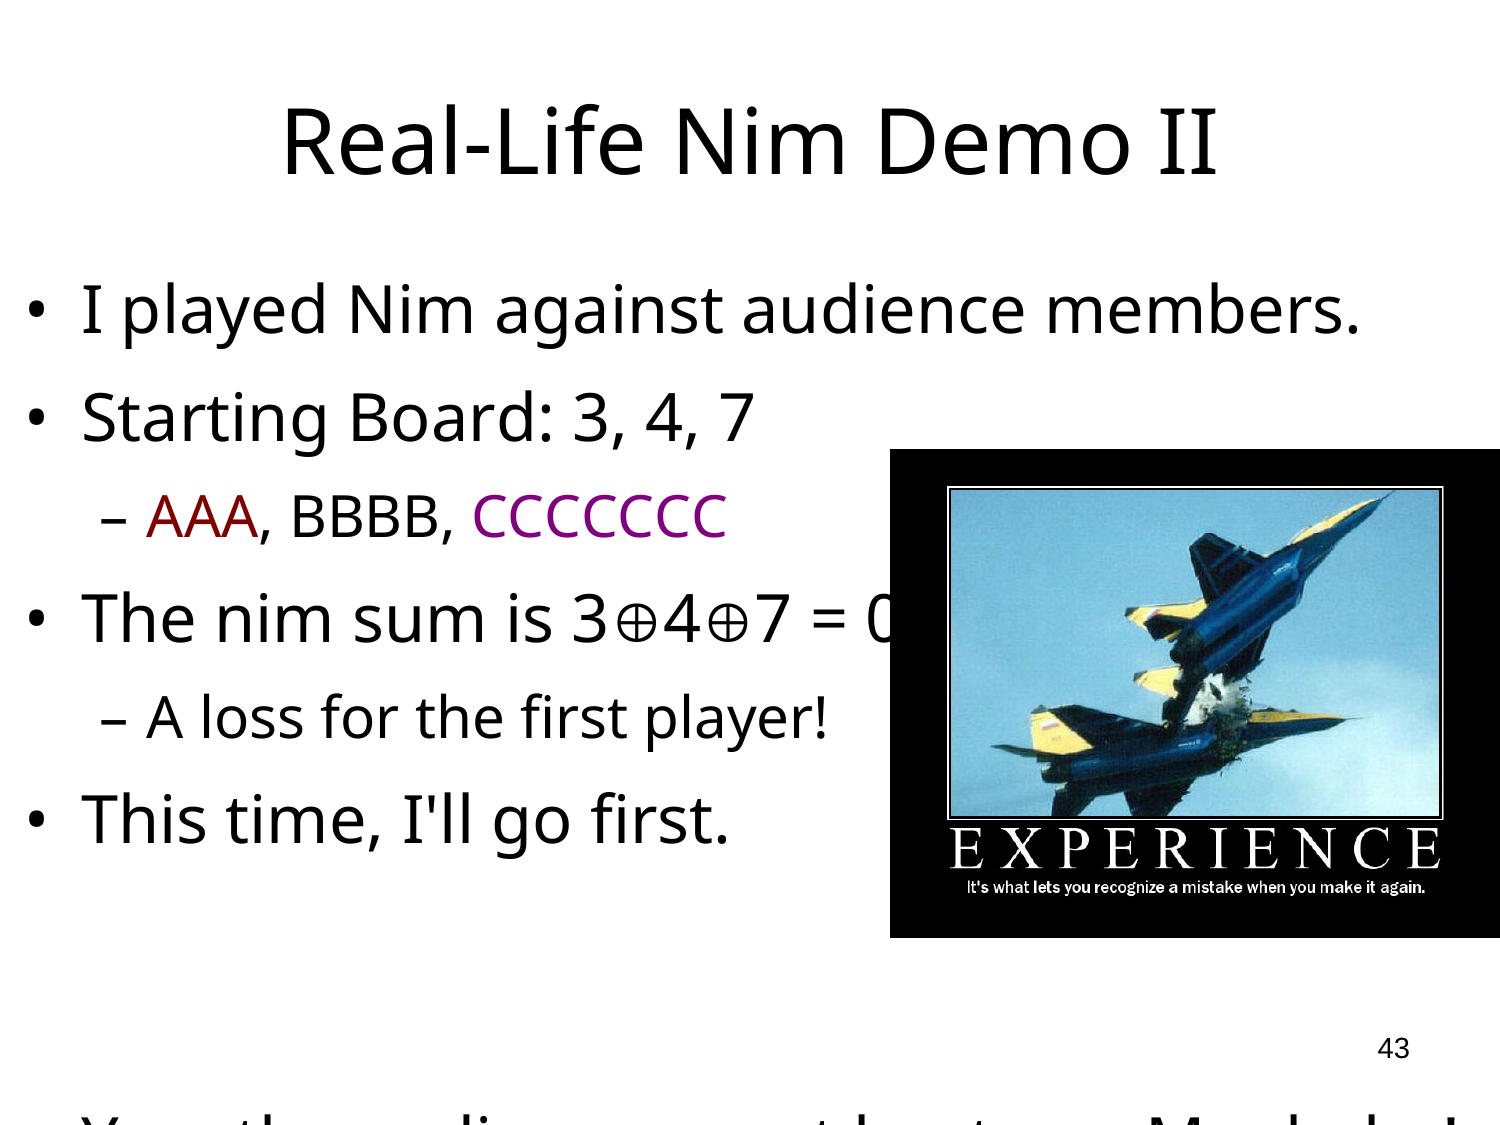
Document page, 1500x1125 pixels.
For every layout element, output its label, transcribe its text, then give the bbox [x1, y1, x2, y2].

title Real-Life Nim Demo II [24, 45, 1476, 233]
list I played Nim against audience members. Starting Board: 3, 4, 7 AAA, BBBB, CCCCCCC The nim sum is 3⊕4⊕7 = 0 A loss for the first player! This time, I'll go first. You, the audience, must beat me. Muahaha! [24, 262, 1476, 1101]
picture [890, 449, 1500, 938]
